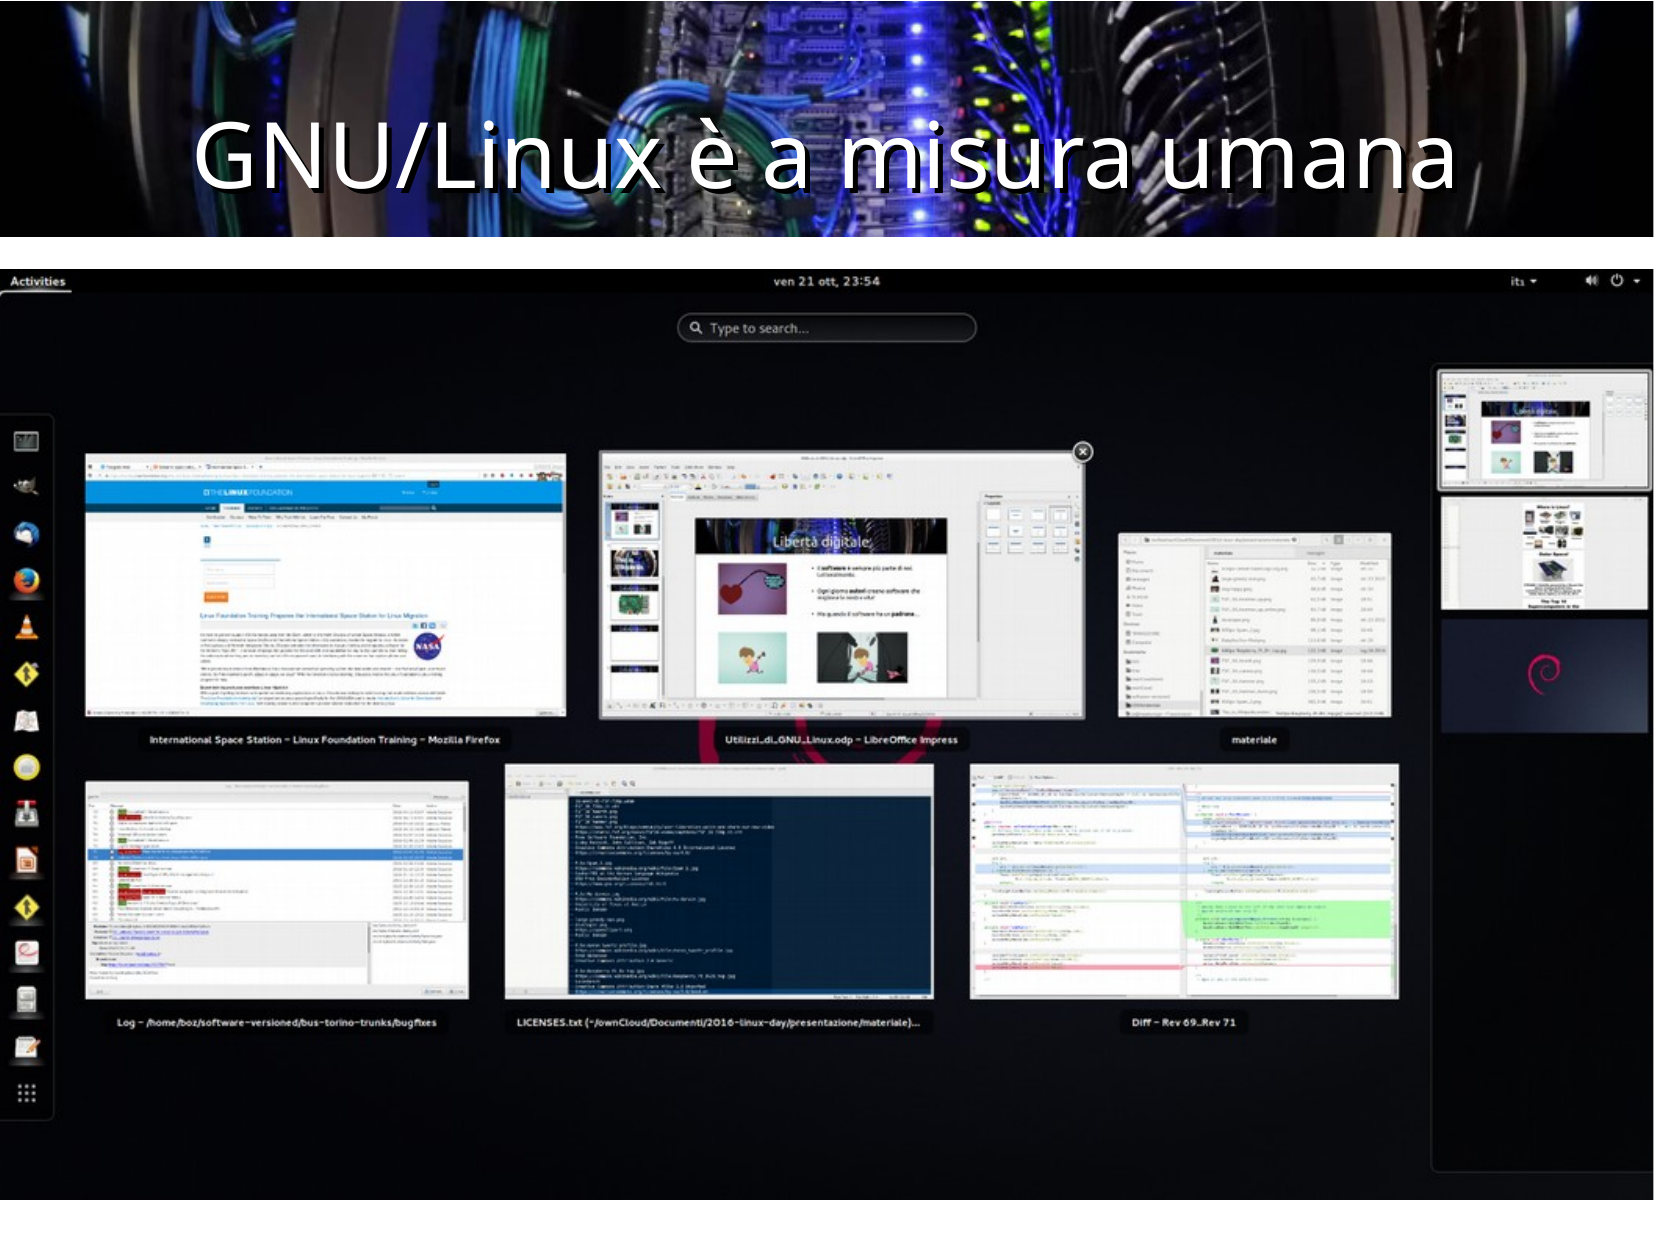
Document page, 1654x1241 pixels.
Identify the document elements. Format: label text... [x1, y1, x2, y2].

title GNU/Linux è a misura umana [82, 49, 1571, 257]
picture [0, 269, 1654, 1201]
picture [0, 1, 1654, 237]
